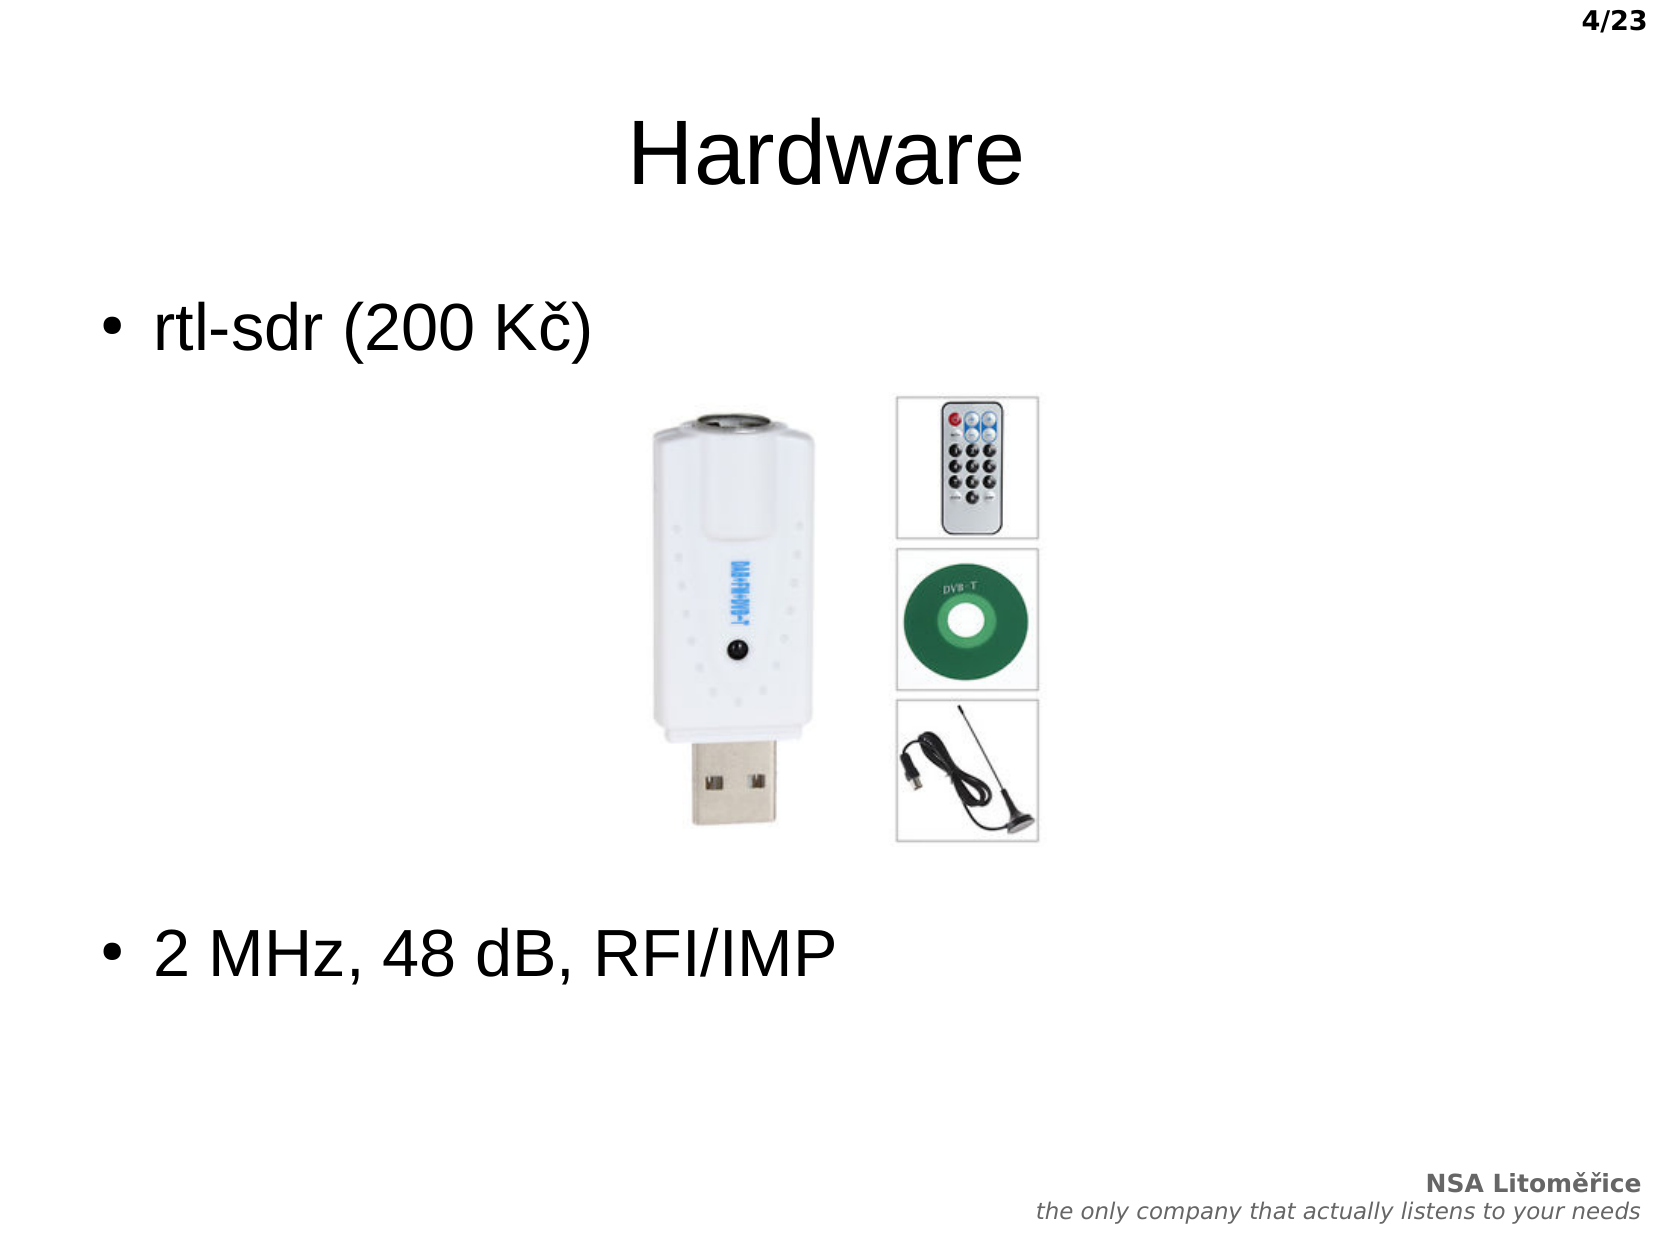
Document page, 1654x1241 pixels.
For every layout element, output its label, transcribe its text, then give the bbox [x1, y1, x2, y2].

list rtl-sdr (200 Kč) 2 MHz, 48 dB, RFI/IMP [82, 290, 1571, 1010]
title Hardware [82, 49, 1571, 257]
picture [598, 392, 1053, 847]
